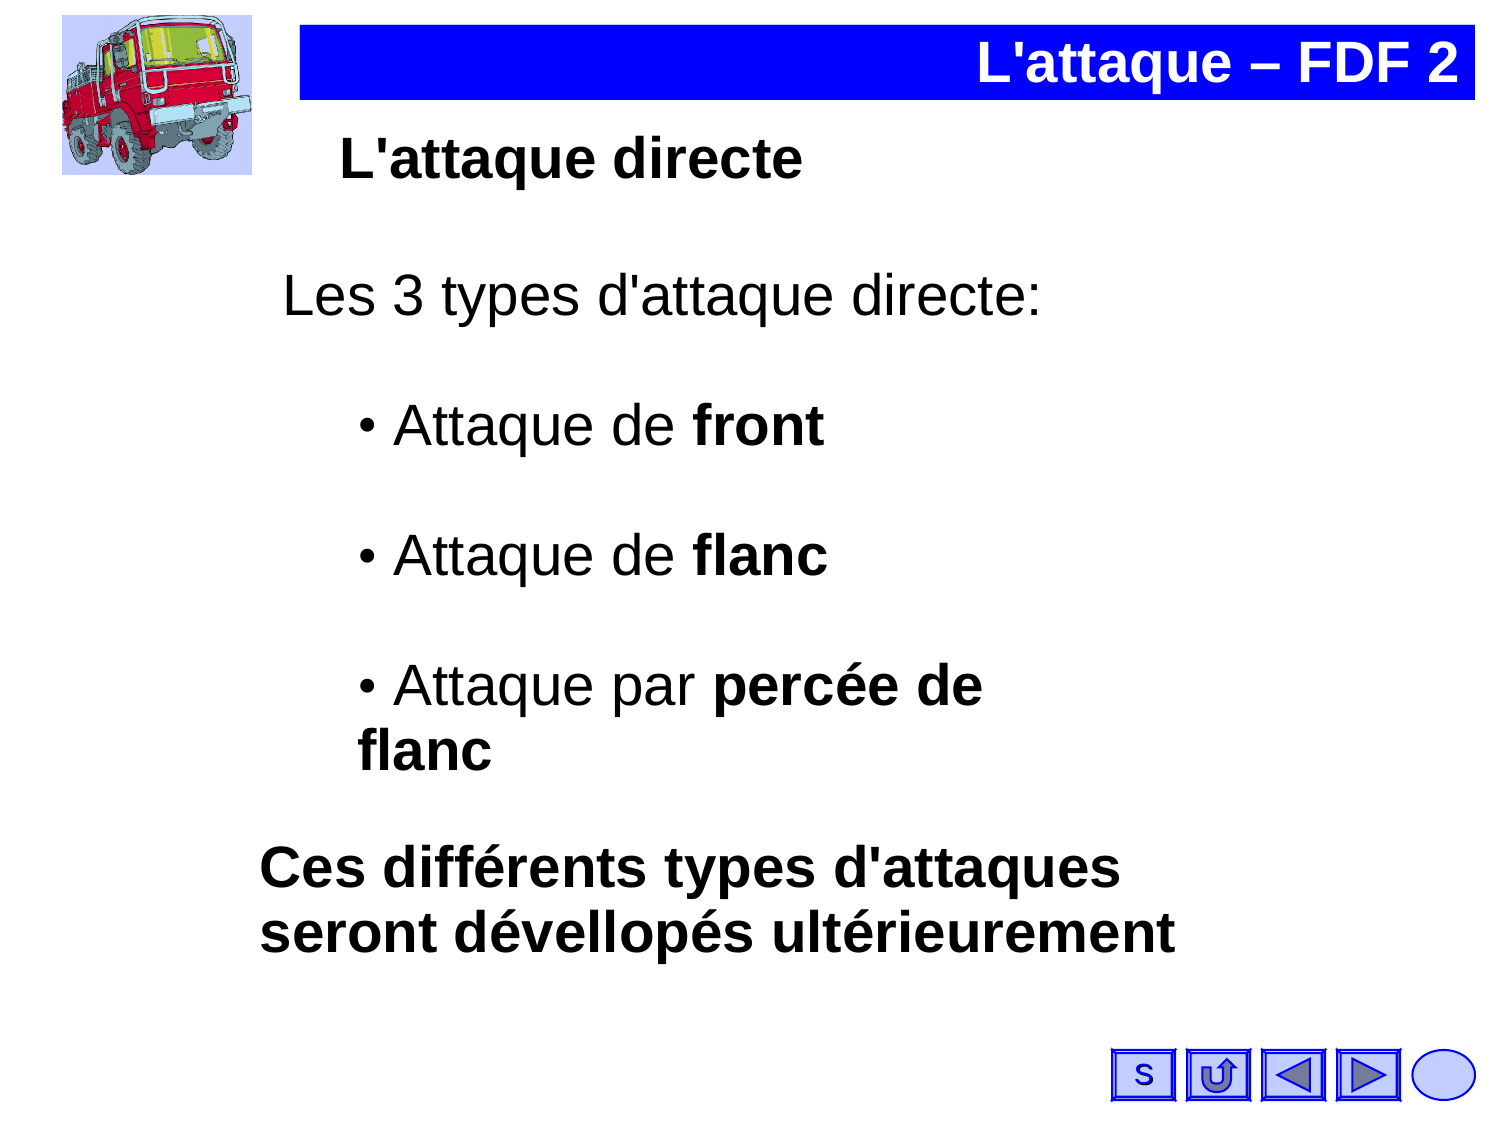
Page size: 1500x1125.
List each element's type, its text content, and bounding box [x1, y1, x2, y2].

text_box [1412, 1049, 1476, 1101]
text_box L'attaque – FDF 2 [299, 24, 1475, 100]
text_box Les 3 types d'attaque directe: Attaque de front Attaque de flanc Attaque par percée de flanc [267, 255, 1152, 798]
text_box L'attaque directe [324, 118, 820, 199]
text_box Ces différents types d'attaques seront dévellopés ultérieurement [244, 826, 1193, 972]
